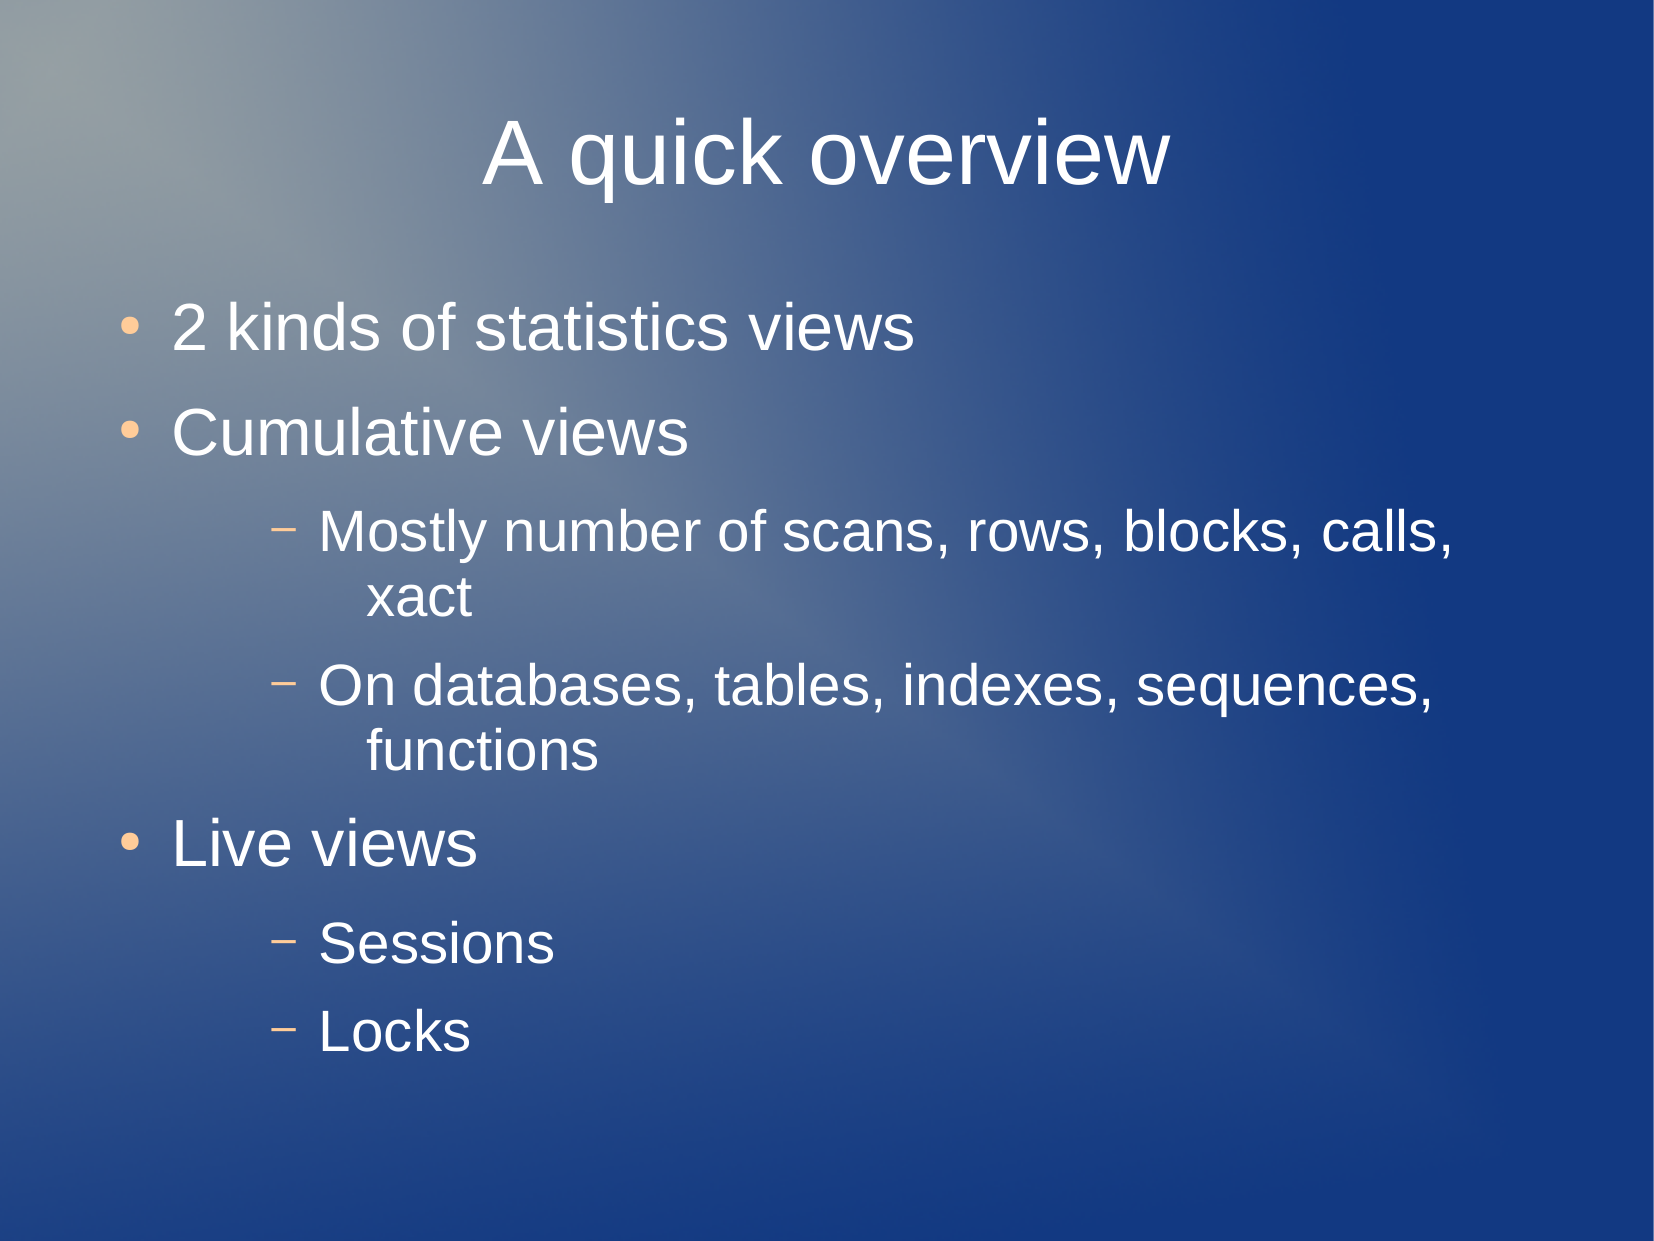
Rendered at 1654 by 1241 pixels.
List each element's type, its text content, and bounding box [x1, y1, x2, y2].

title A quick overview [82, 49, 1571, 257]
list 2 kinds of statistics views Cumulative views Mostly number of scans, rows, blocks, calls, xact On databases, tables, indexes, sequences, functions Live views Sessions Locks [82, 290, 1571, 1109]
picture [0, 0, 1654, 1241]
